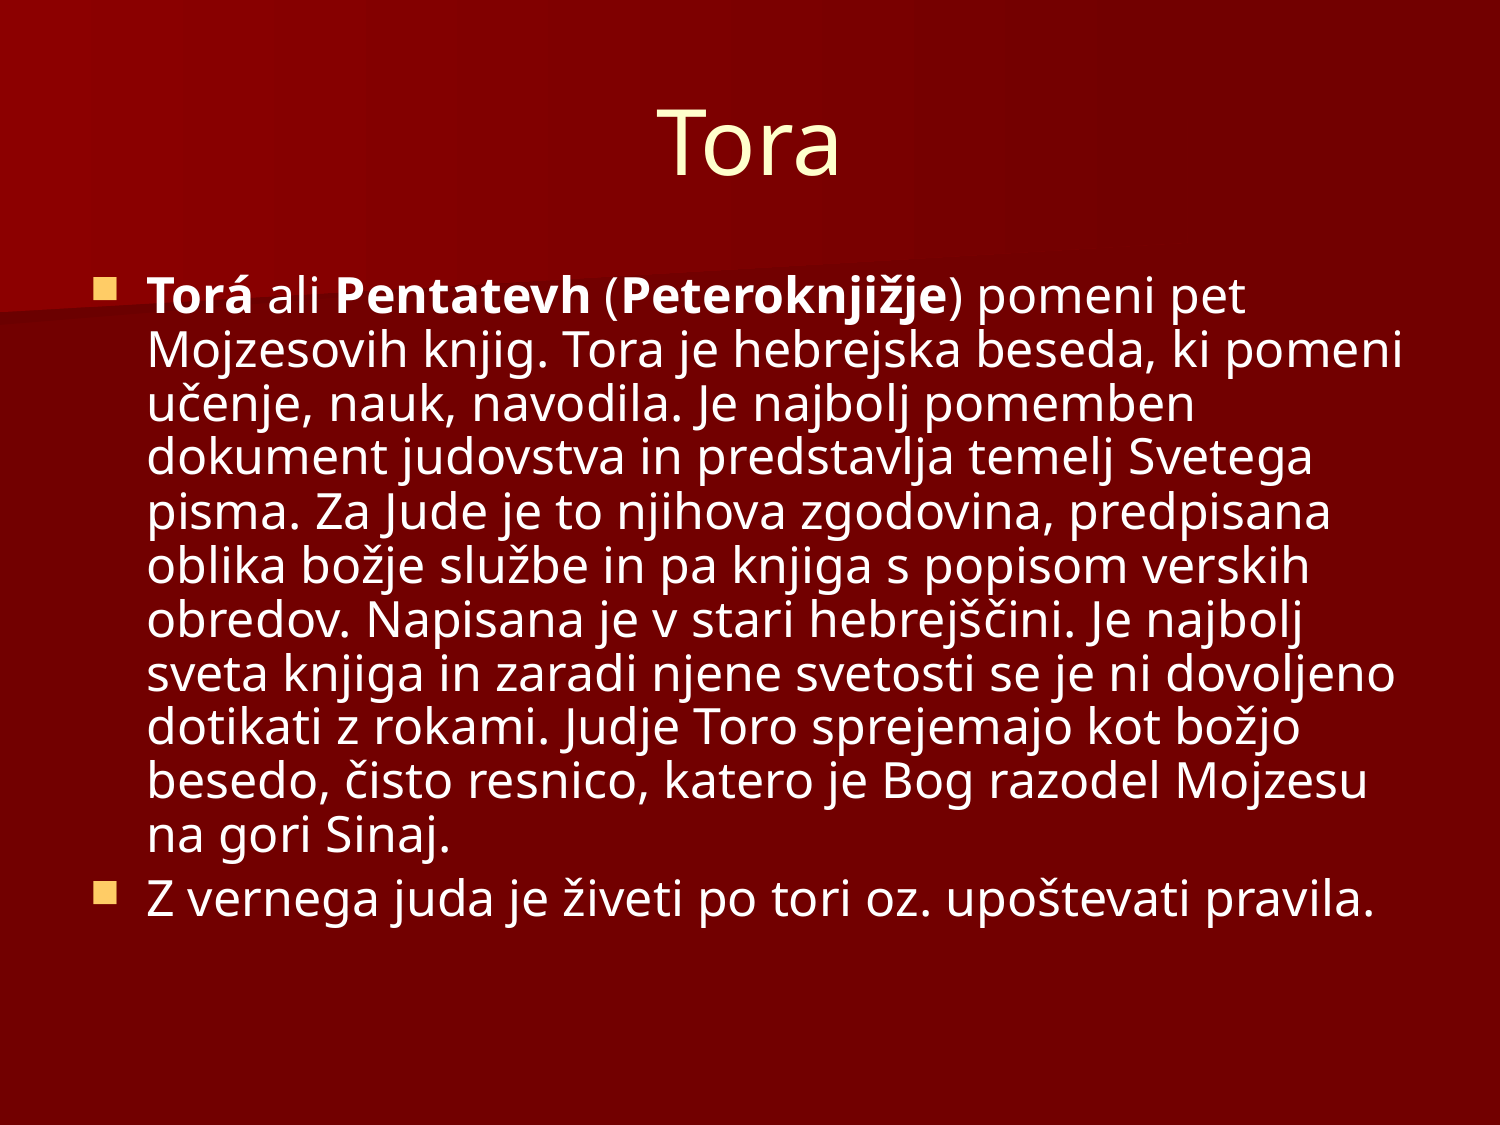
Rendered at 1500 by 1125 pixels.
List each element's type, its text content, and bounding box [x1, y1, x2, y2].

list Torá ali Pentatevh (Peteroknjižje) pomeni pet Mojzesovih knjig. Tora je hebrejska beseda, ki pomeni učenje, nauk, navodila. Je najbolj pomemben dokument judovstva in predstavlja temelj Svetega pisma. Za Jude je to njihova zgodovina, predpisana oblika božje službe in pa knjiga s popisom verskih obredov. Napisana je v stari hebrejščini. Je najbolj sveta knjiga in zaradi njene svetosti se je ni dovoljeno dotikati z rokami. Judje Toro sprejemajo kot božjo besedo, čisto resnico, katero je Bog razodel Mojzesu na gori Sinaj. Z vernega juda je živeti po tori oz. upoštevati pravila. [75, 262, 1425, 1000]
title Tora [75, 45, 1425, 233]
